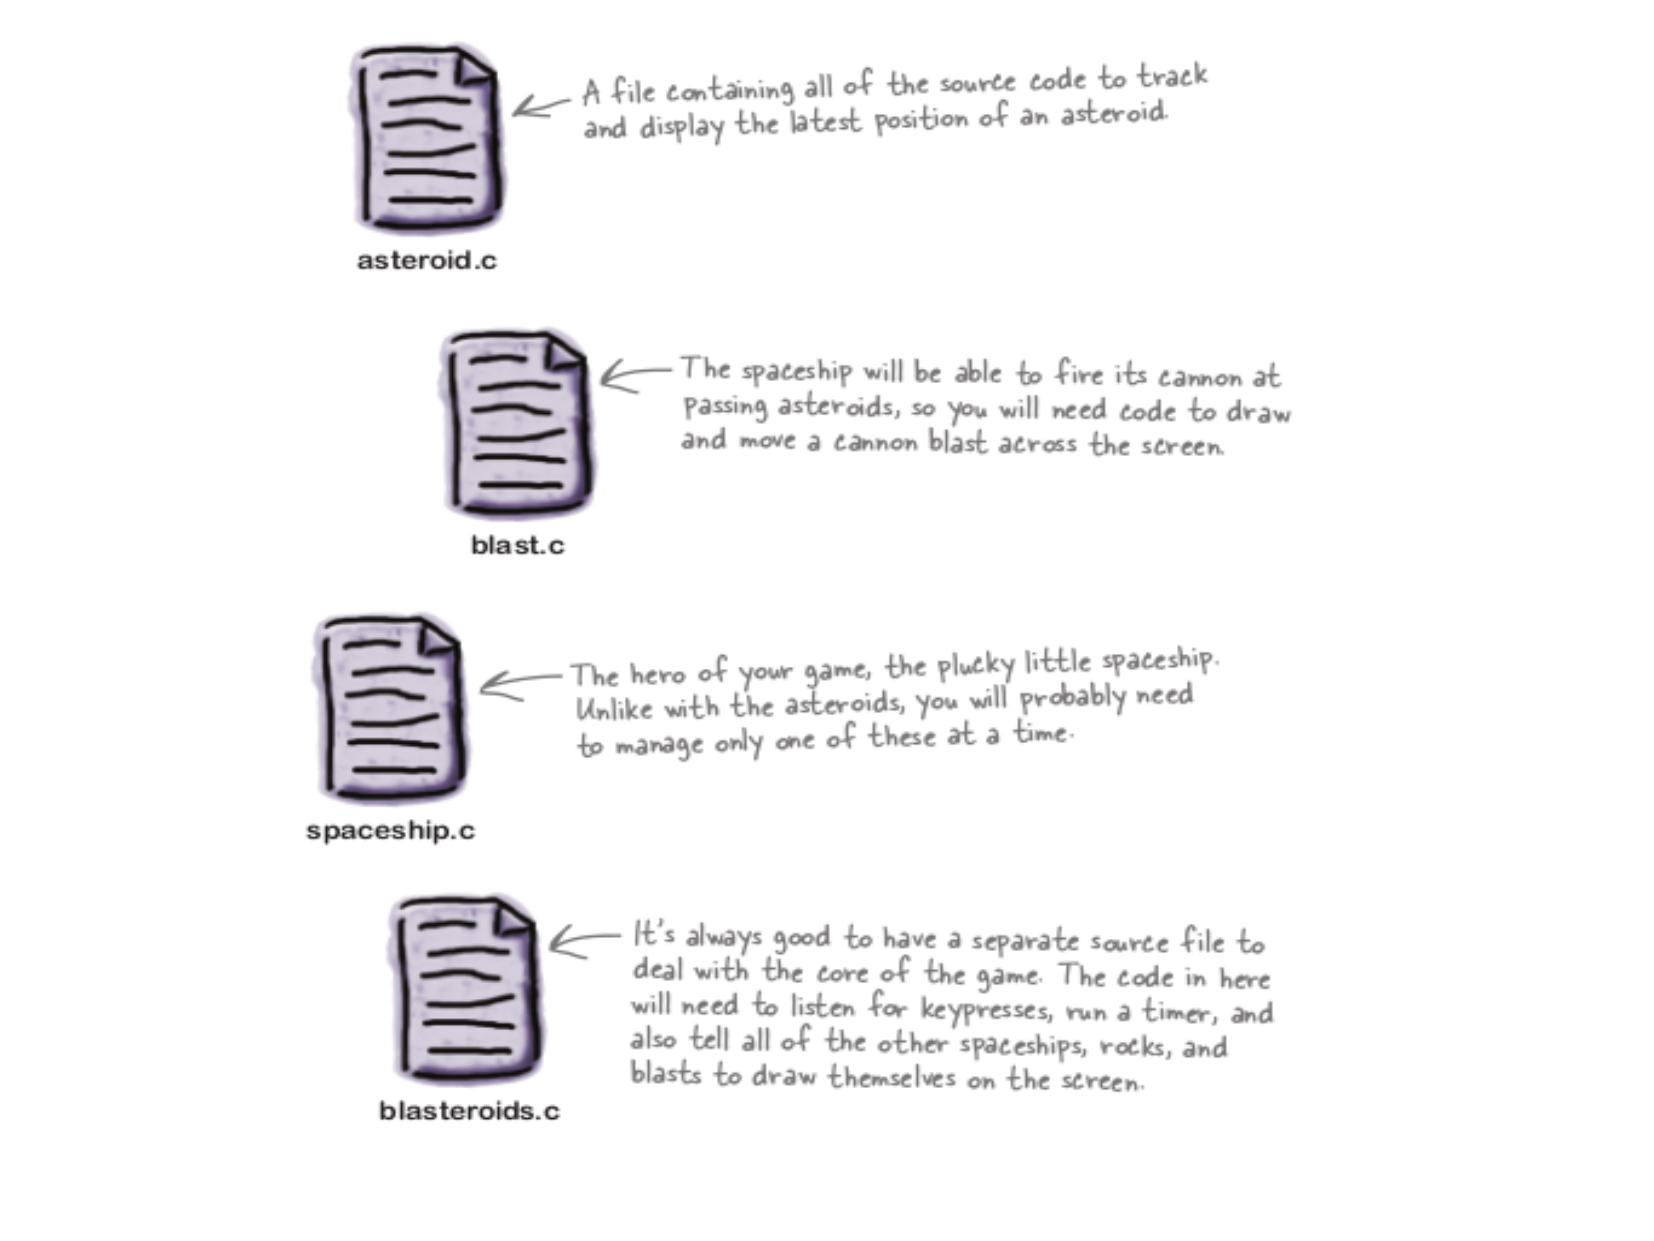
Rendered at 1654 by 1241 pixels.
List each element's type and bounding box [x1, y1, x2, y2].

picture [188, 23, 1394, 1193]
